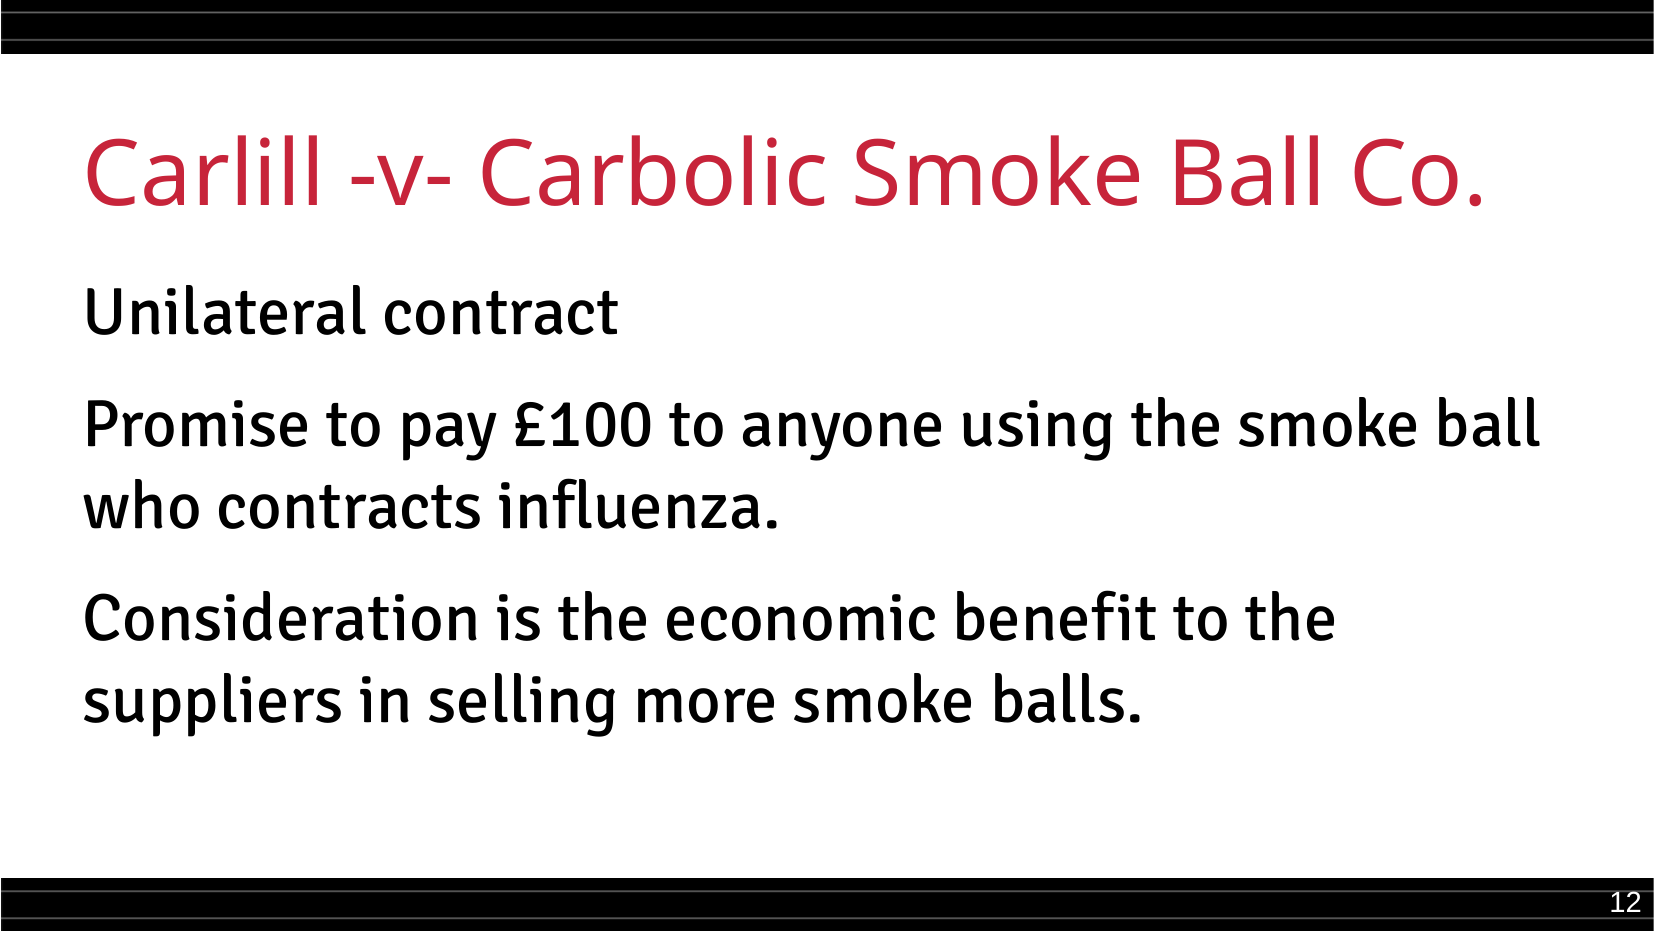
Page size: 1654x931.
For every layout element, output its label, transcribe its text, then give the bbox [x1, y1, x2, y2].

list Unilateral contract Promise to pay £100 to anyone using the smoke ball who contracts influenza. Consideration is the economic benefit to the suppliers in selling more smoke balls. [82, 271, 1571, 812]
title Carlill -v- Carbolic Smoke Ball Co. [82, 65, 1571, 271]
picture [1, 0, 1654, 54]
picture [1, 878, 1654, 931]
